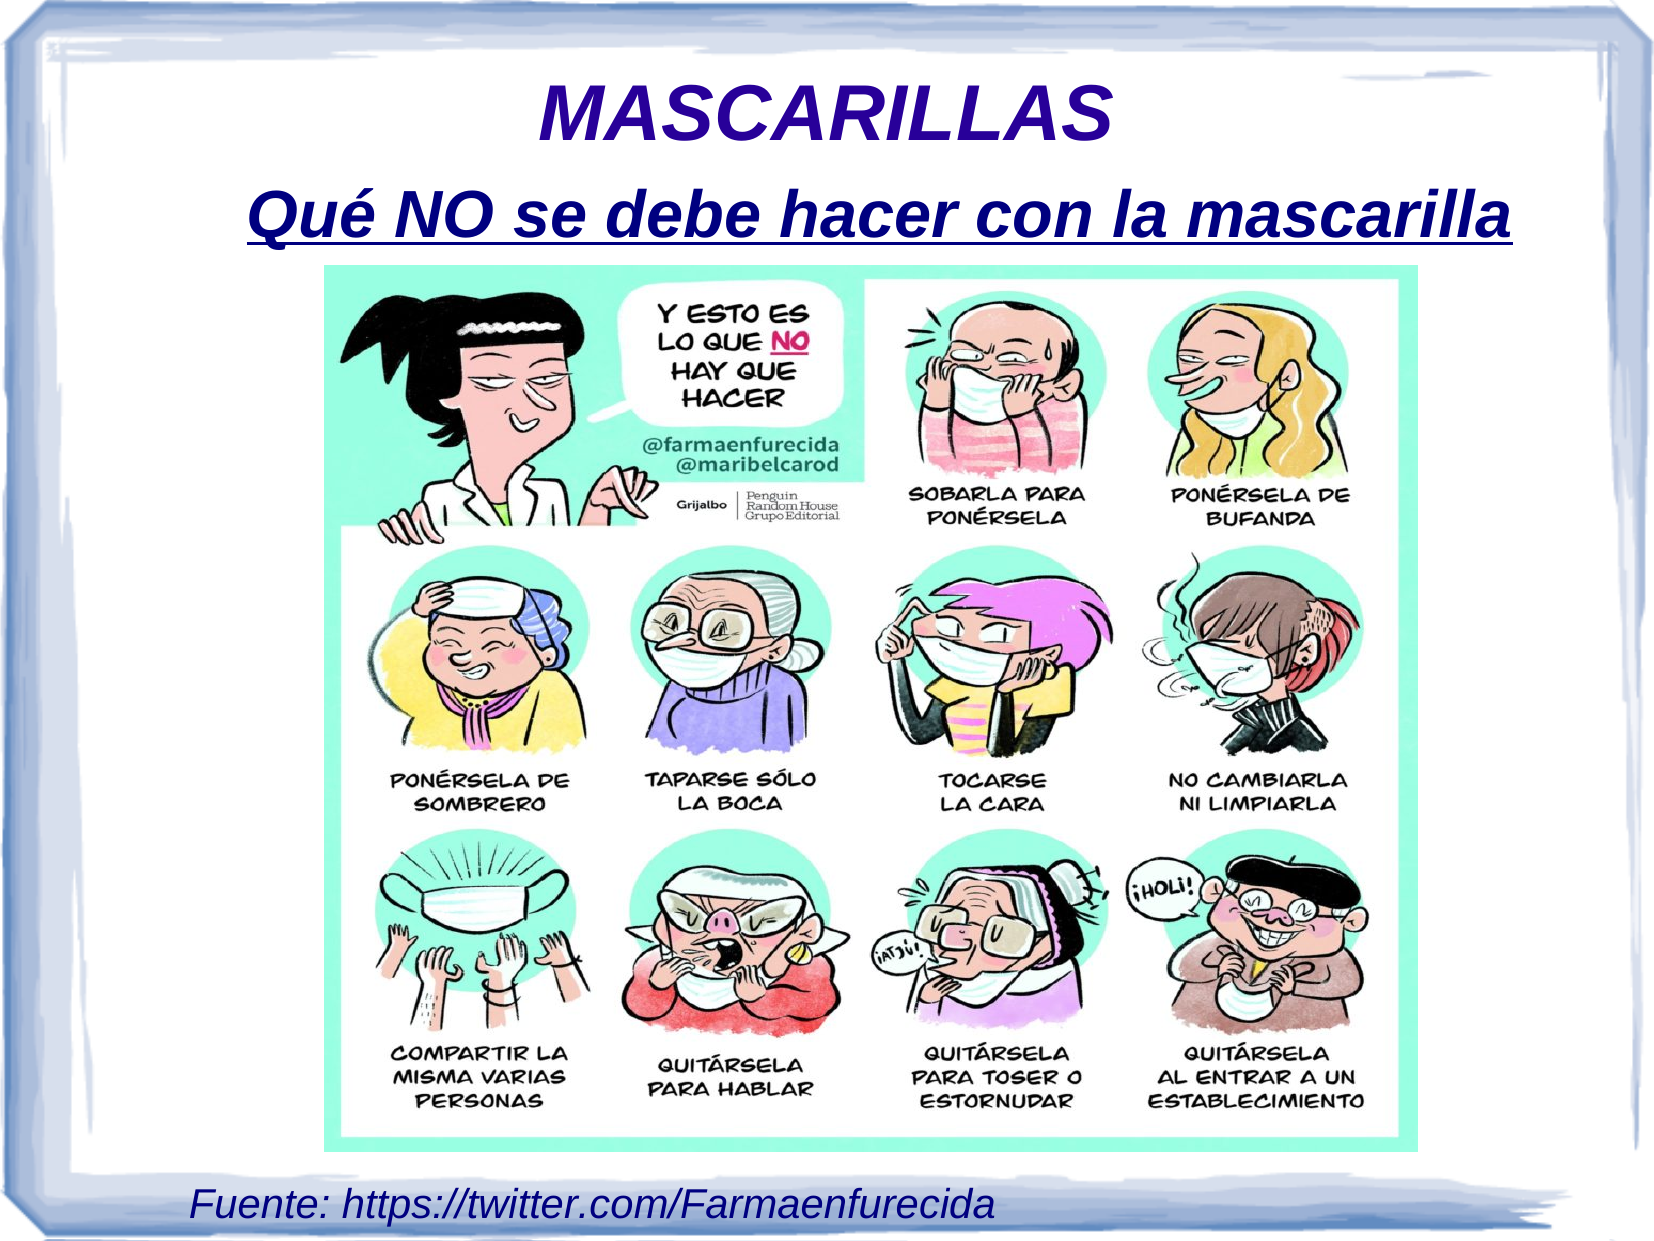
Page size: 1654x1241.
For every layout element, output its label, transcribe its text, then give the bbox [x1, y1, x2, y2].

picture [0, 0, 1654, 1241]
title MASCARILLAS [82, 49, 1571, 178]
text_box Fuente: https://twitter.com/Farmaenfurecida [118, 1181, 1565, 1228]
picture [324, 265, 1418, 1152]
list Qué NO se debe hacer con la mascarilla [118, 177, 1571, 1241]
